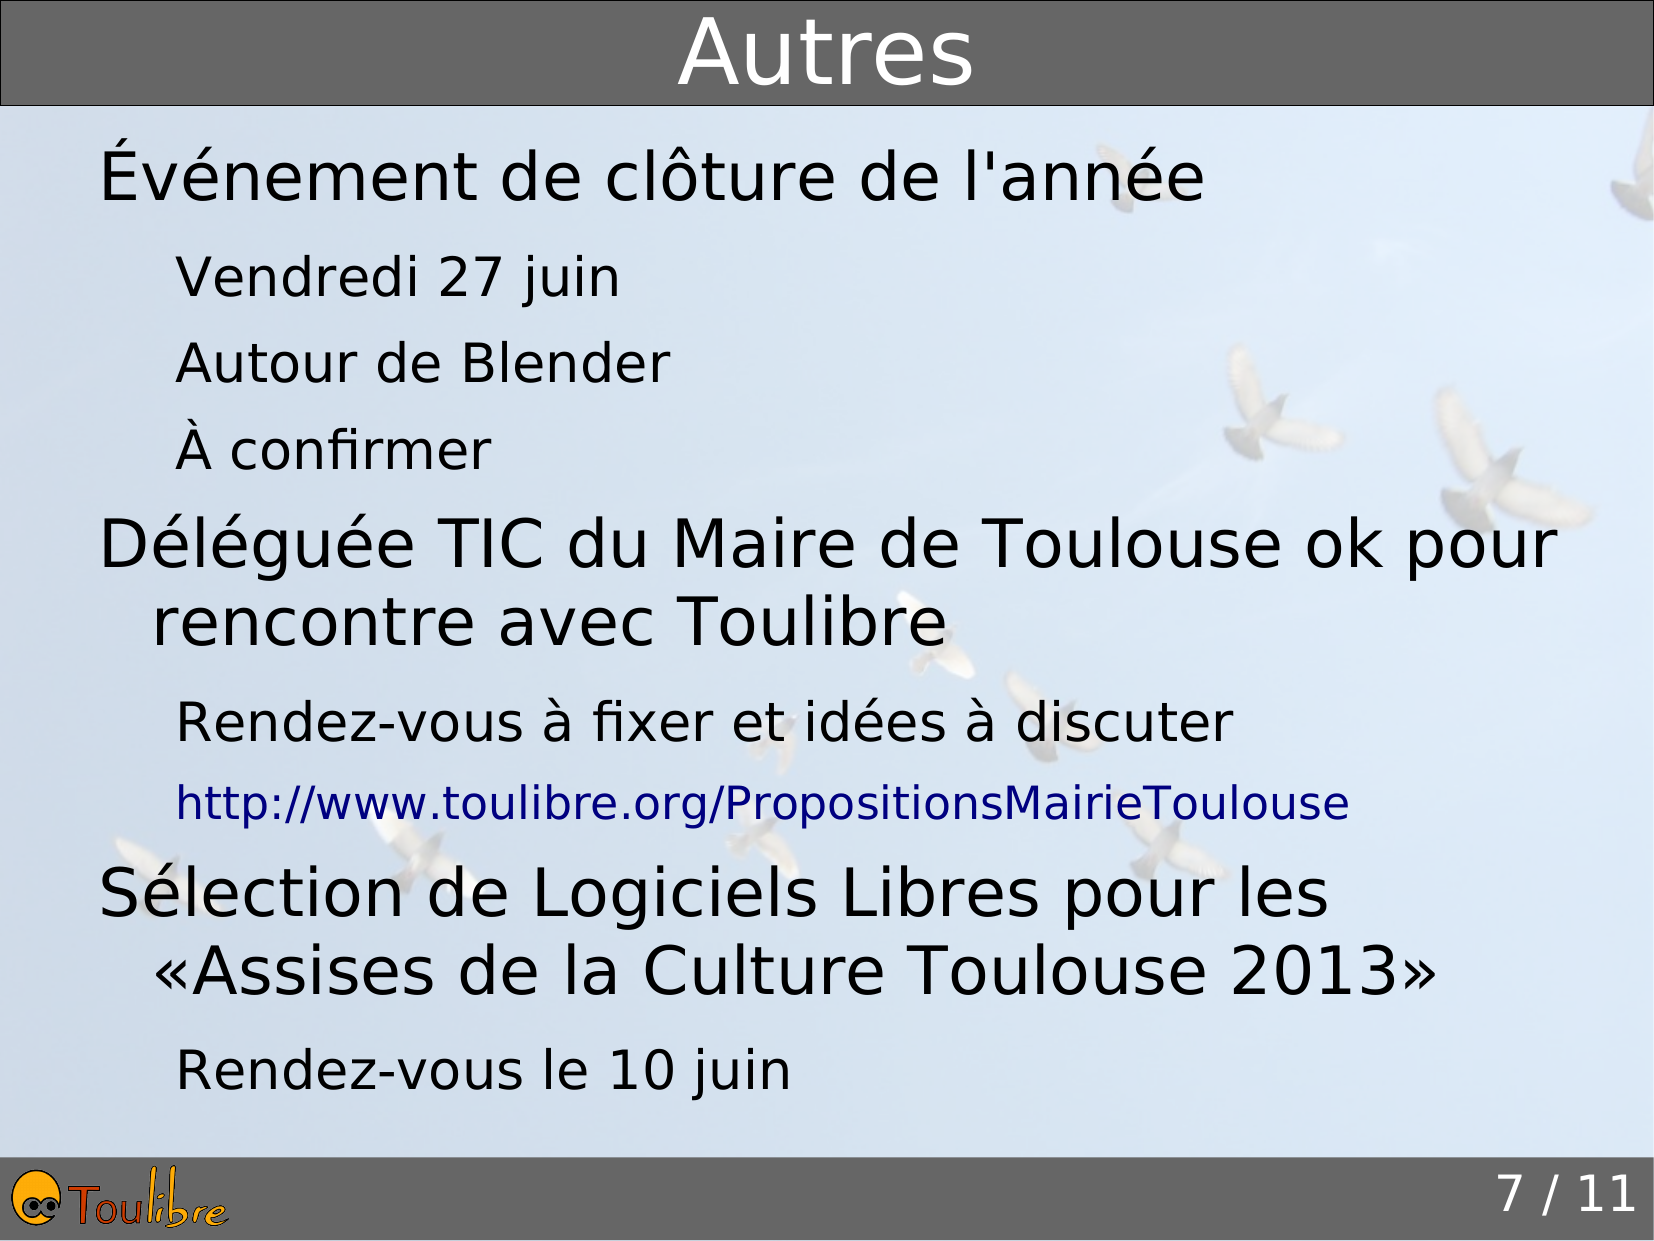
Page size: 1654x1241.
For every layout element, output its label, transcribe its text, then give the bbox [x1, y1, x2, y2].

title Autres [0, 0, 1654, 107]
picture [11, 1165, 229, 1228]
list Événement de clôture de l'année Vendredi 27 juin Autour de Blender À confirmer Déléguée TIC du Maire de Toulouse ok pour rencontre avec Toulibre Rendez-vous à fixer et idées à discuter http://www.toulibre.org/PropositionsMairieToulouse Sélection de Logiciels Libres pour les «Assises de la Culture Toulouse 2013» Rendez-vous le 10 juin [81, 138, 1570, 1103]
